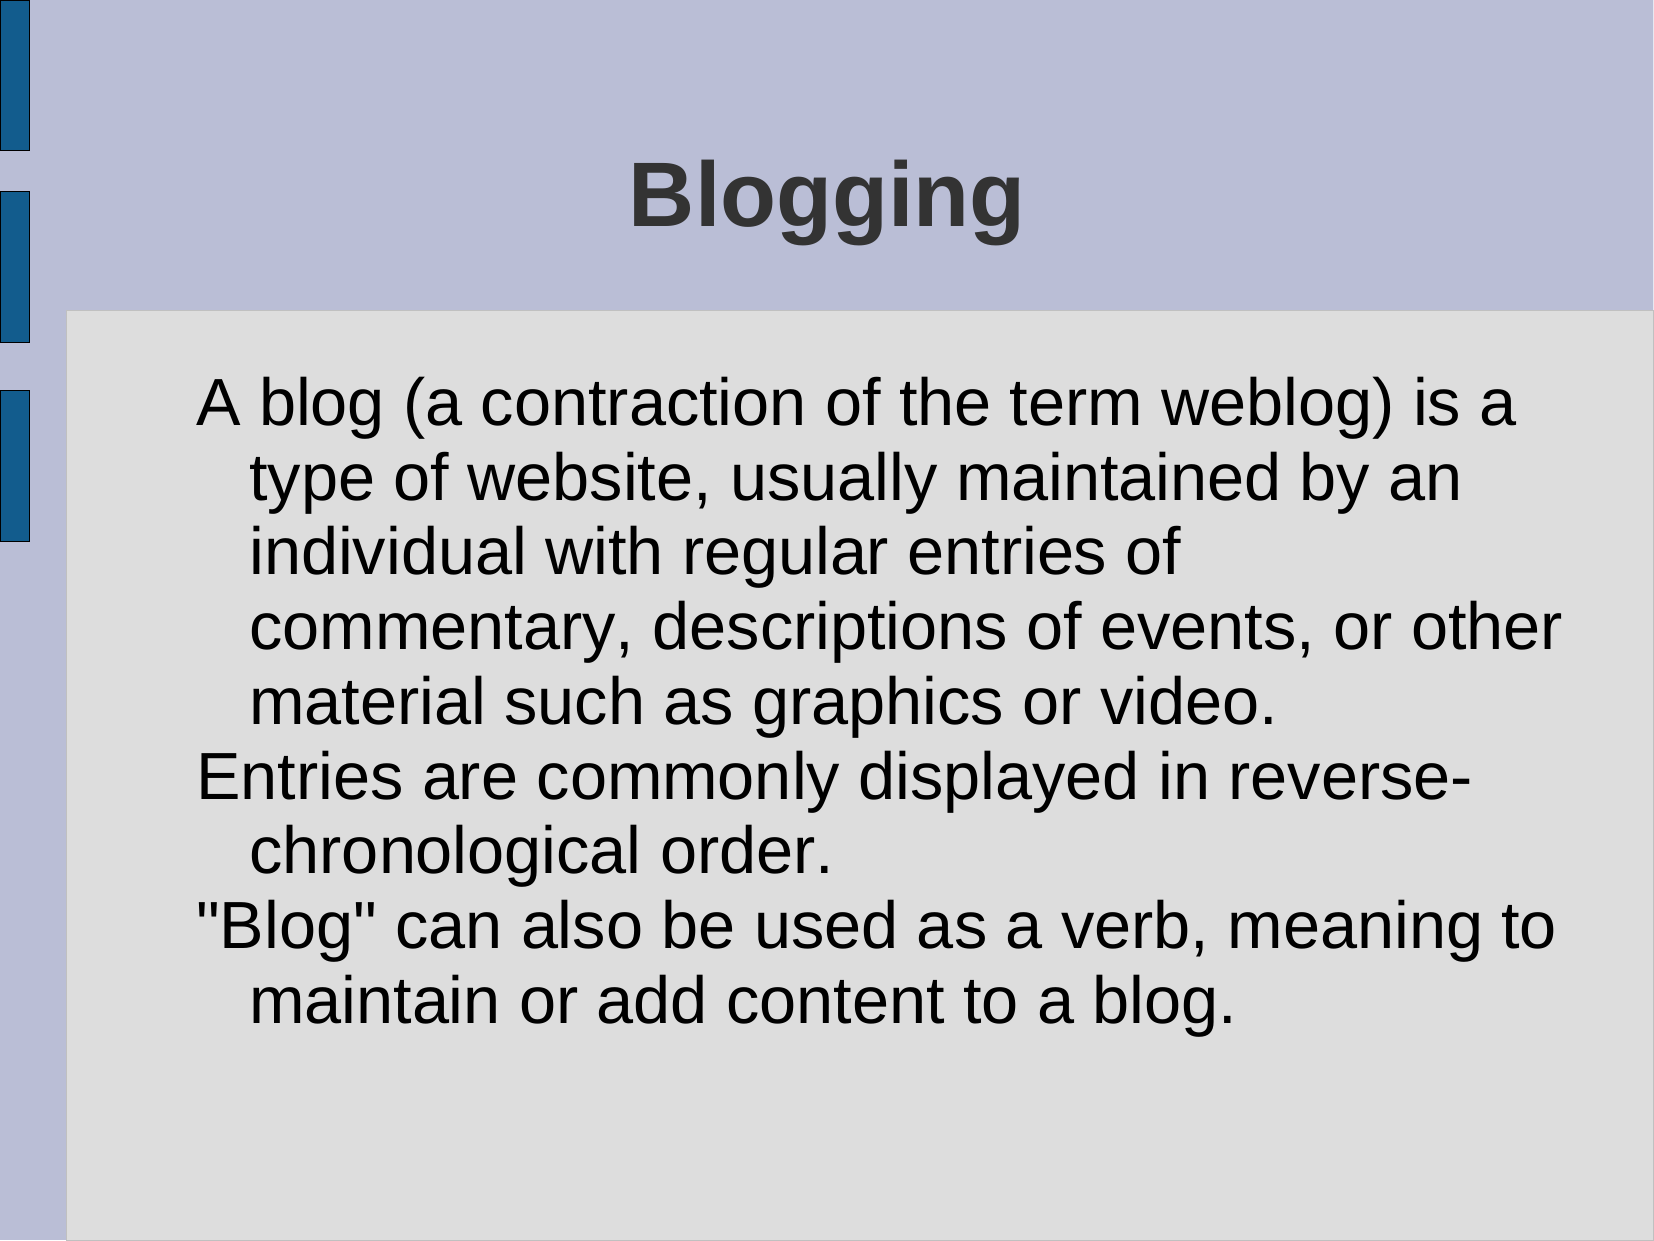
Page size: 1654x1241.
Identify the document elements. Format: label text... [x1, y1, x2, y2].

title Blogging [121, 91, 1534, 299]
list A blog (a contraction of the term weblog) is a type of website, usually maintained by an individual with regular entries of commentary, descriptions of events, or other material such as graphics or video. Entries are commonly displayed in reverse-chronological order. "Blog" can also be used as a verb, meaning to maintain or add content to a blog. [178, 364, 1570, 1147]
